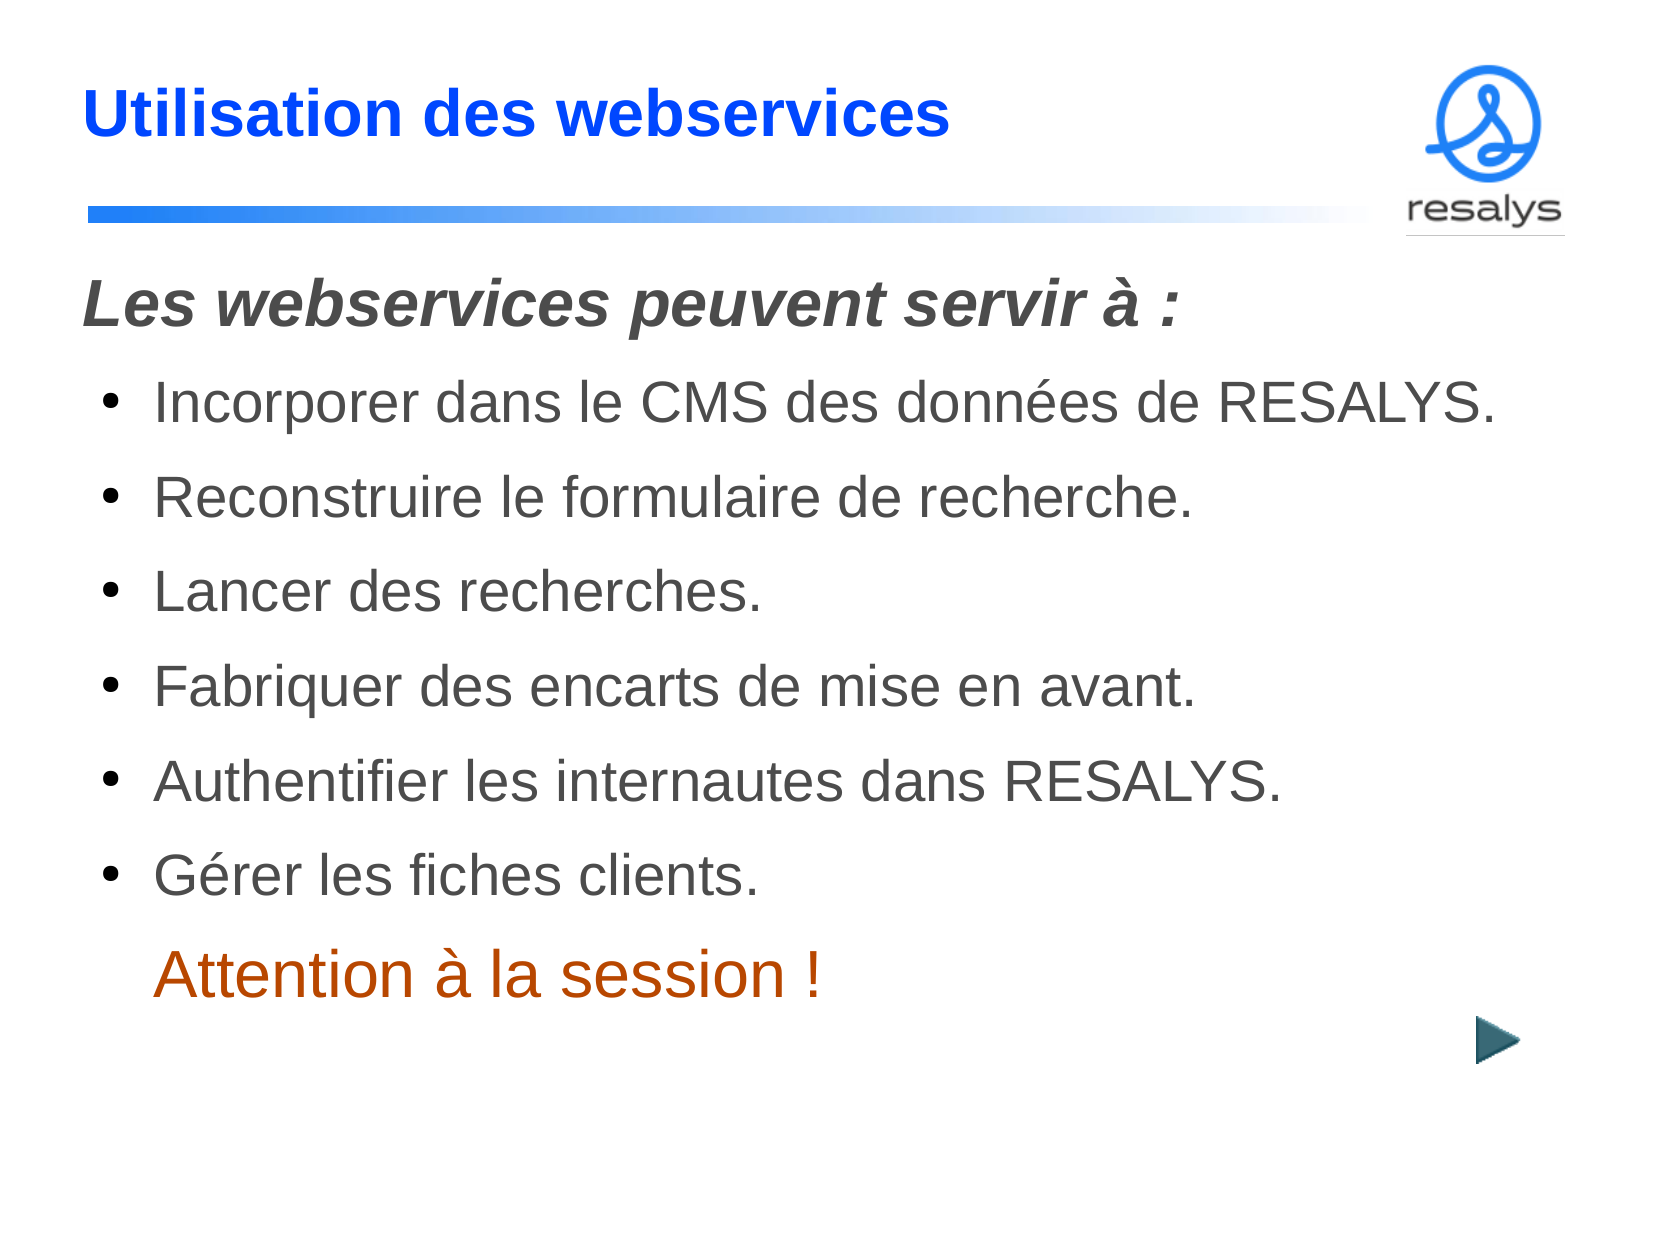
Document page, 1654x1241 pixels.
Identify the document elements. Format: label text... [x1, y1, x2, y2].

picture [88, 58, 1565, 237]
list Les webservices peuvent servir à : Incorporer dans le CMS des données de RESALYS. Reconstruire le formulaire de recherche. Lancer des recherches. Fabriquer des encarts de mise en avant. Authentifier les internautes dans RESALYS. Gérer les fiches clients. Attention à la session ! [82, 265, 1571, 1109]
picture [1476, 1016, 1524, 1064]
title Utilisation des webservices [82, 49, 1359, 178]
